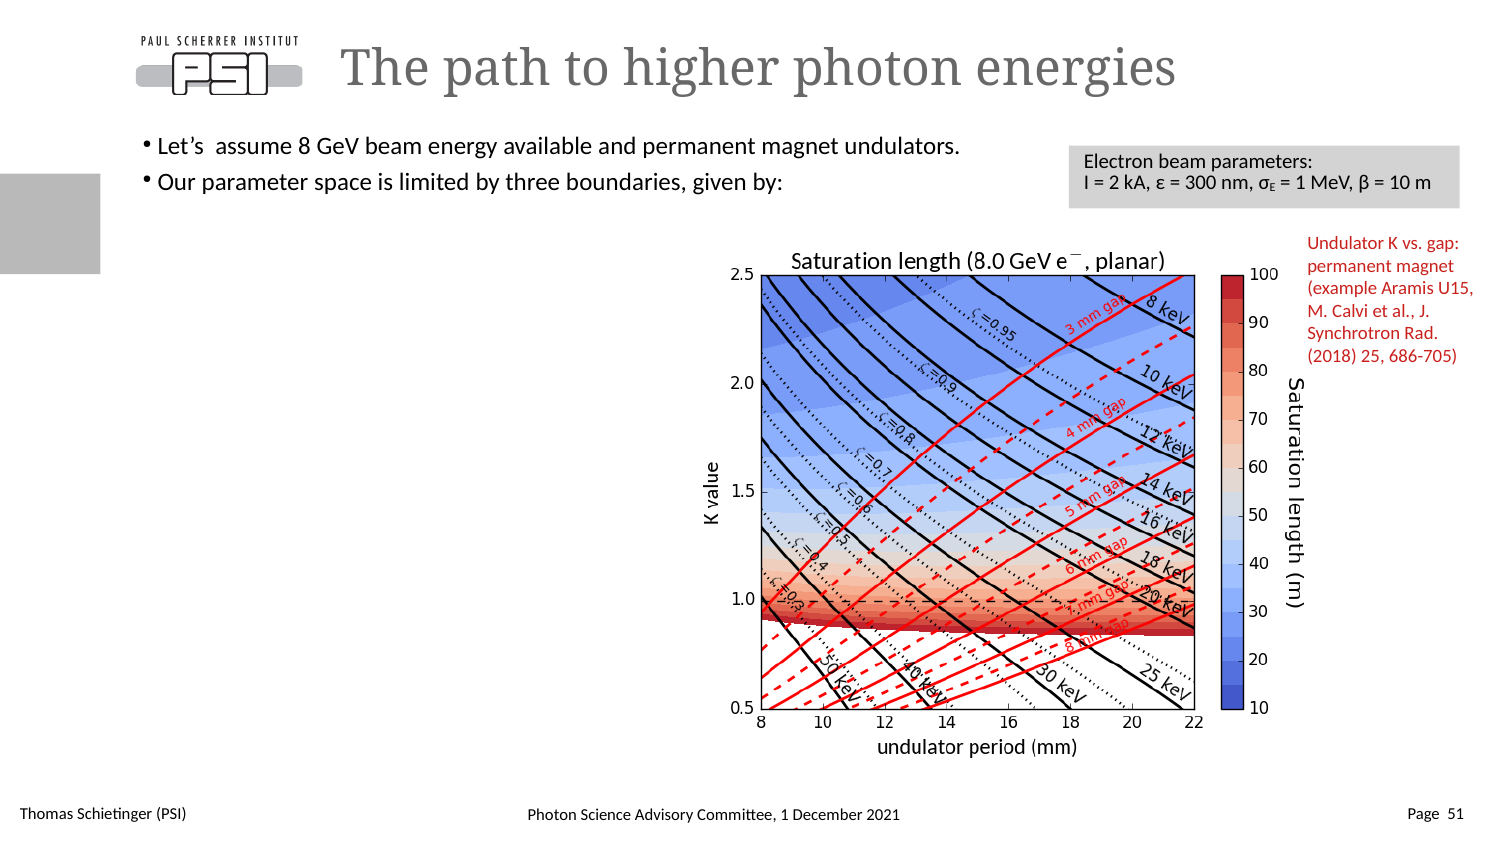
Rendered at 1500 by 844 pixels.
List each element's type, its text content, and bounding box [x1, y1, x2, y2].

text_box Electron beam parameters: I = 2 kA, ε = 300 nm, σE = 1 MeV, β = 10 m [1068, 145, 1460, 209]
list Let’s assume 8 GeV beam energy available and permanent magnet undulators. Our parameter space is limited by three boundaries, given by: [135, 129, 1002, 766]
picture [652, 217, 1343, 795]
title The path to higher photon energies [340, 35, 1442, 98]
list Undulator K vs. gap: permanent magnet (example Aramis U15, M. Calvi et al., J. Synchrotron Rad.(2018) 25, 686-705) [1307, 230, 1488, 376]
